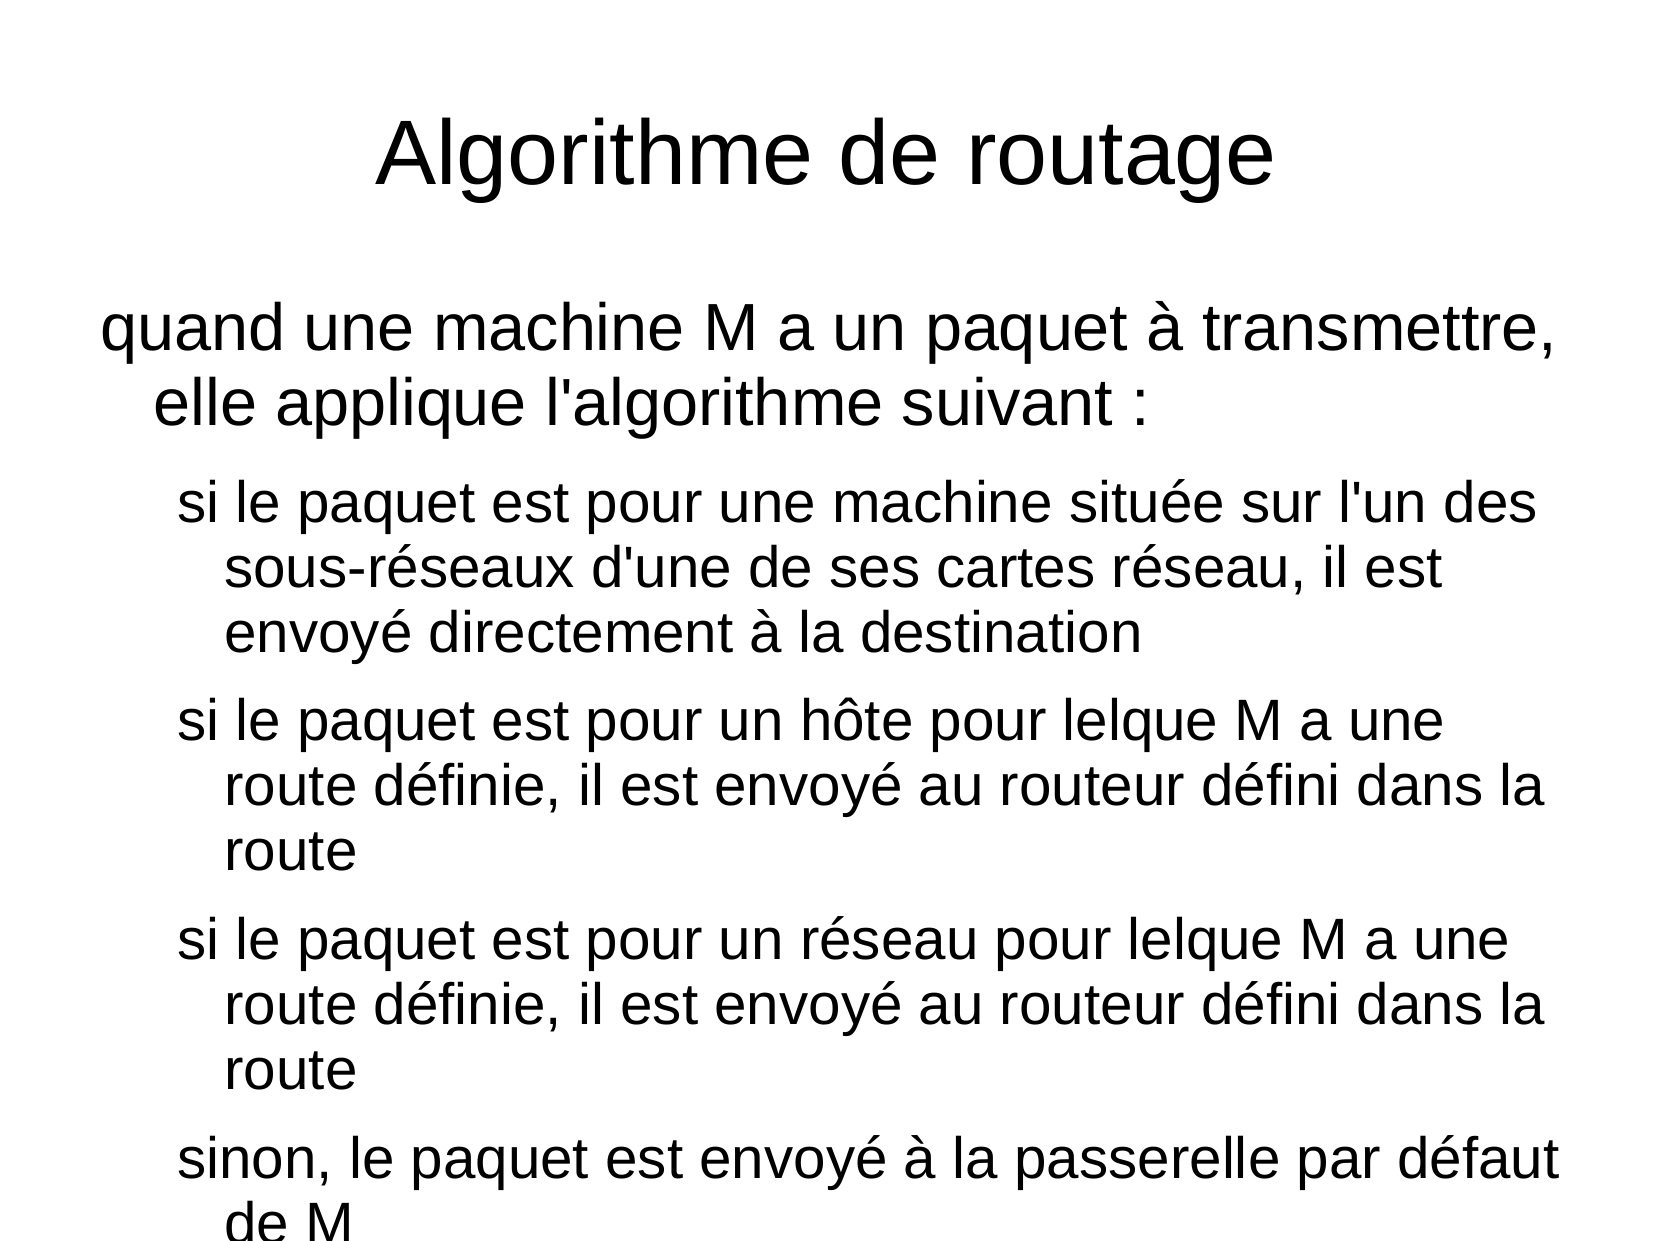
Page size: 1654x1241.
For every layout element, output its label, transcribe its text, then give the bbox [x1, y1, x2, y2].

list quand une machine M a un paquet à transmettre, elle applique l'algorithme suivant : si le paquet est pour une machine située sur l'un des sous-réseaux d'une de ses cartes réseau, il est envoyé directement à la destination si le paquet est pour un hôte pour lelque M a une route définie, il est envoyé au routeur défini dans la route si le paquet est pour un réseau pour lelque M a une route définie, il est envoyé au routeur défini dans la route sinon, le paquet est envoyé à la passerelle par défaut de M [82, 290, 1571, 1241]
title Algorithme de routage [82, 49, 1571, 257]
